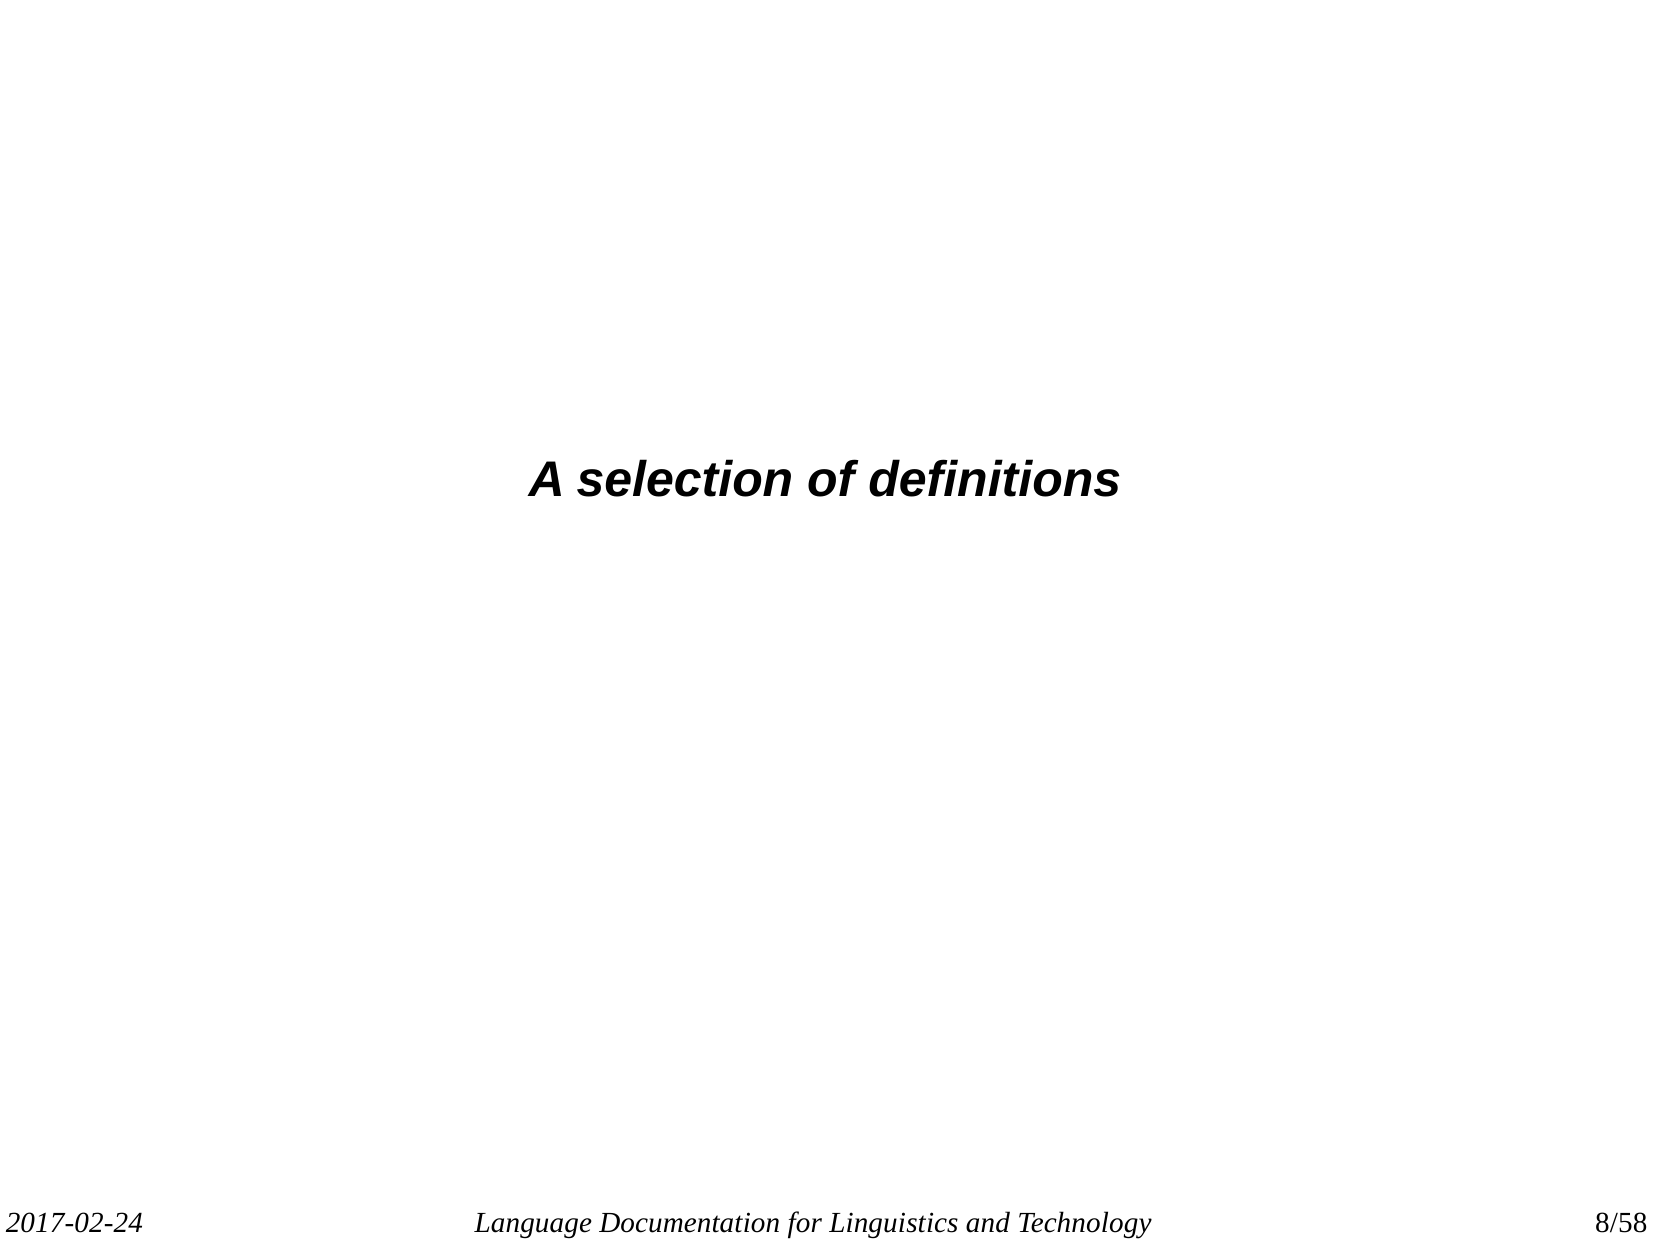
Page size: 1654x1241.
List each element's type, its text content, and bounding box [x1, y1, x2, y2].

title A selection of definitions [0, 427, 1654, 531]
